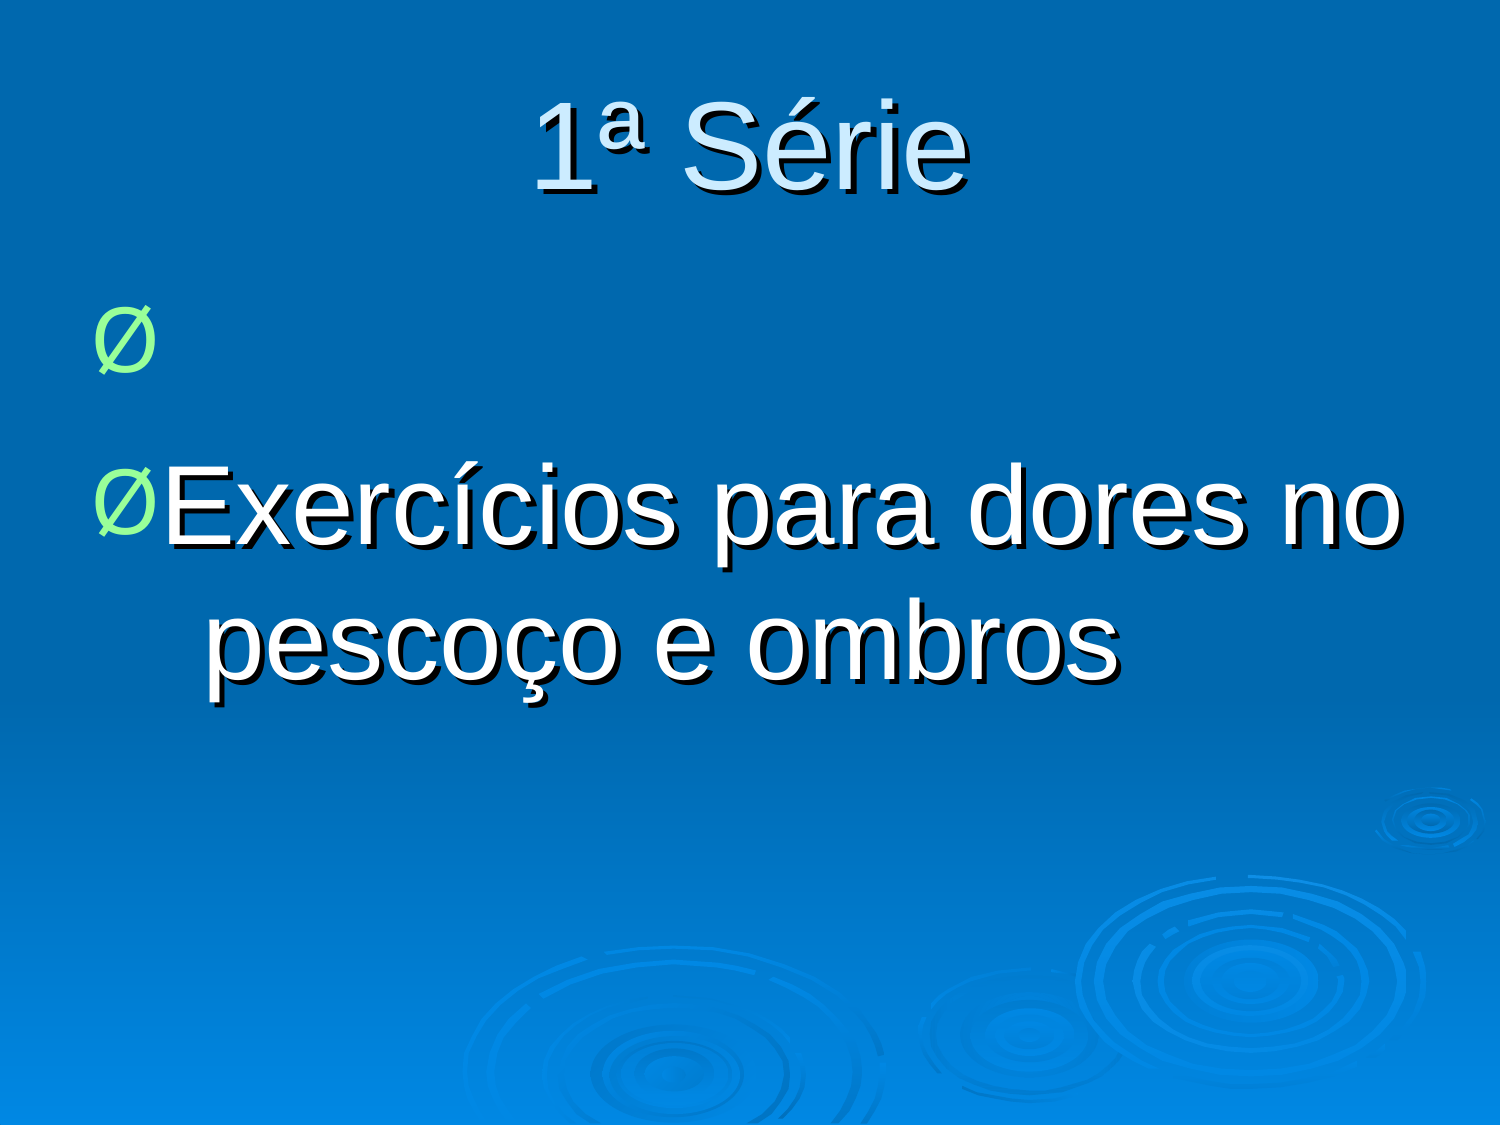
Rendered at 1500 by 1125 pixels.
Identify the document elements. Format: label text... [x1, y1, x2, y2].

title 1ª Série [75, 45, 1426, 233]
list Exercícios para dores no pescoço e ombros [75, 262, 1426, 1005]
